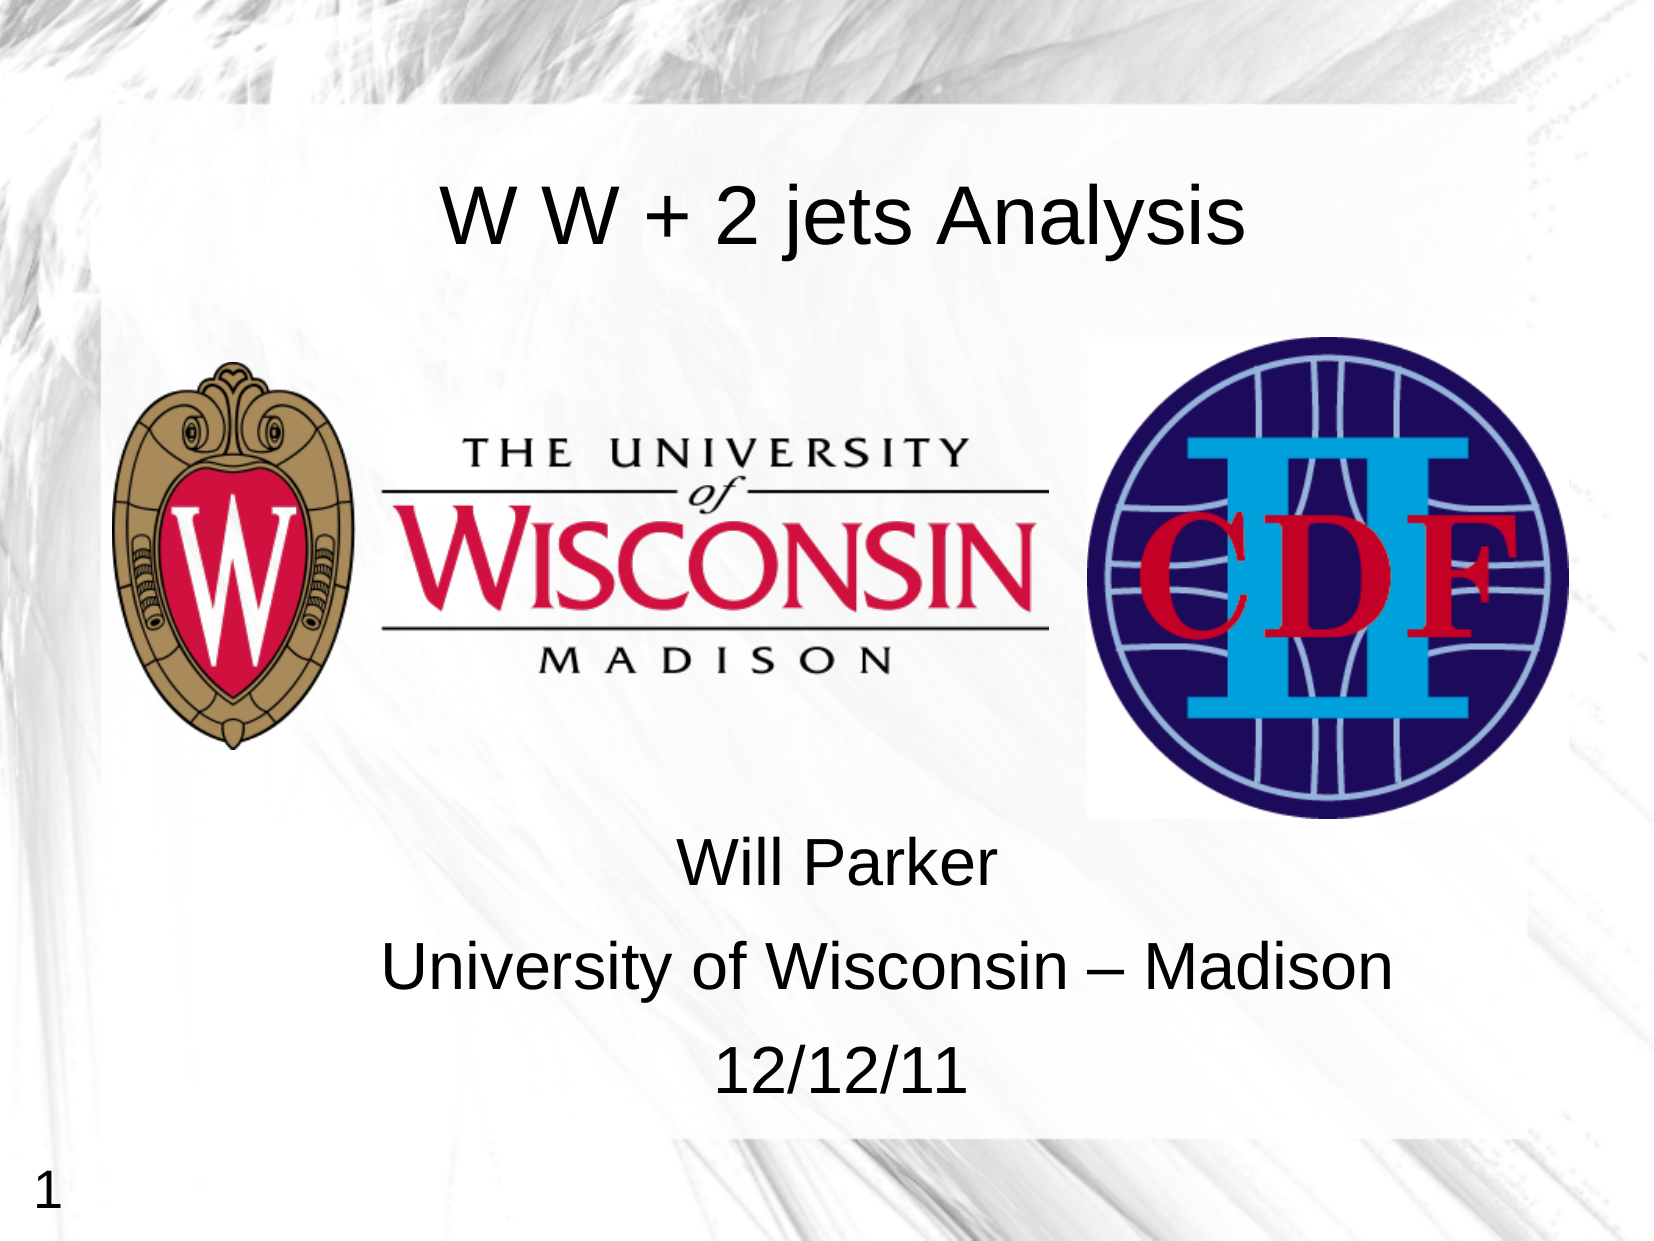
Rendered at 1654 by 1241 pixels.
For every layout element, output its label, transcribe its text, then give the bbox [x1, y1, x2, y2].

list 1 [0, 1159, 113, 1241]
title W W + 2 jets Analysis [187, 56, 1501, 376]
picture [0, 0, 1654, 1241]
list Will Parker University of Wisconsin – Madison 12/12/11 [309, 825, 1463, 1213]
